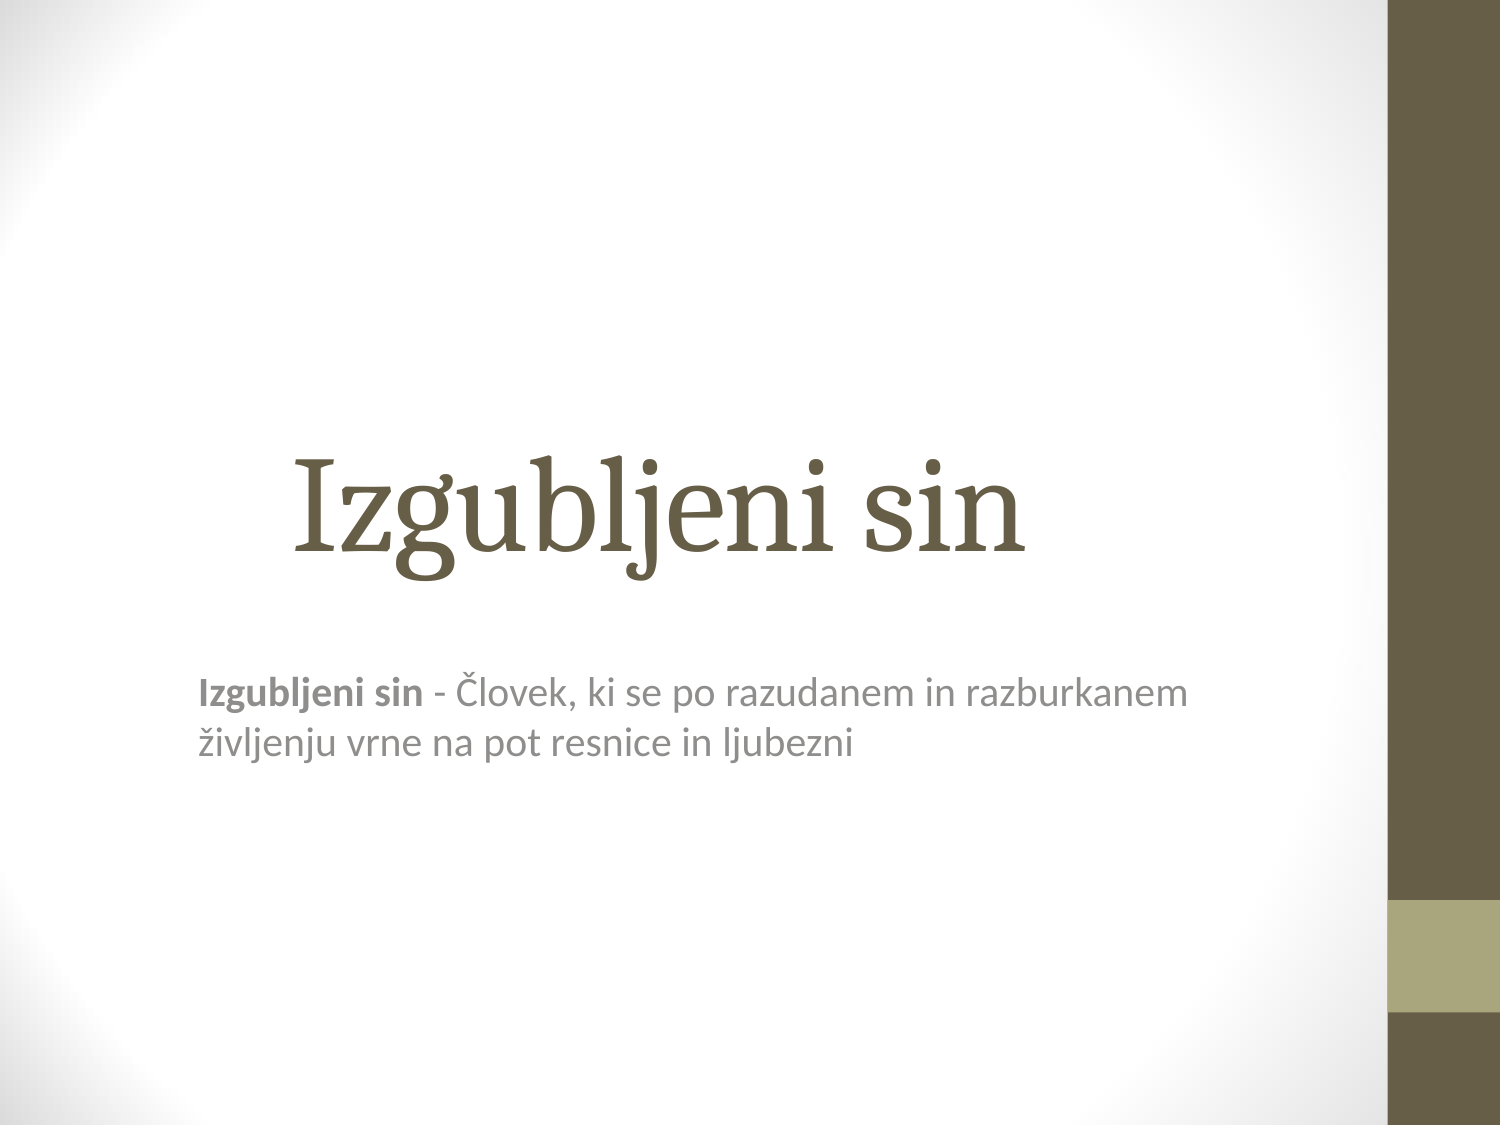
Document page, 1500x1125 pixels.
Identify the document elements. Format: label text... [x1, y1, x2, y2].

picture [0, 0, 1387, 1125]
title Izgubljeni sin [41, 373, 1279, 587]
subtitle Izgubljeni sin - Človek, ki se po razudanem in razburkanem življenju vrne na pot resnice in ljubezni [183, 657, 1243, 832]
